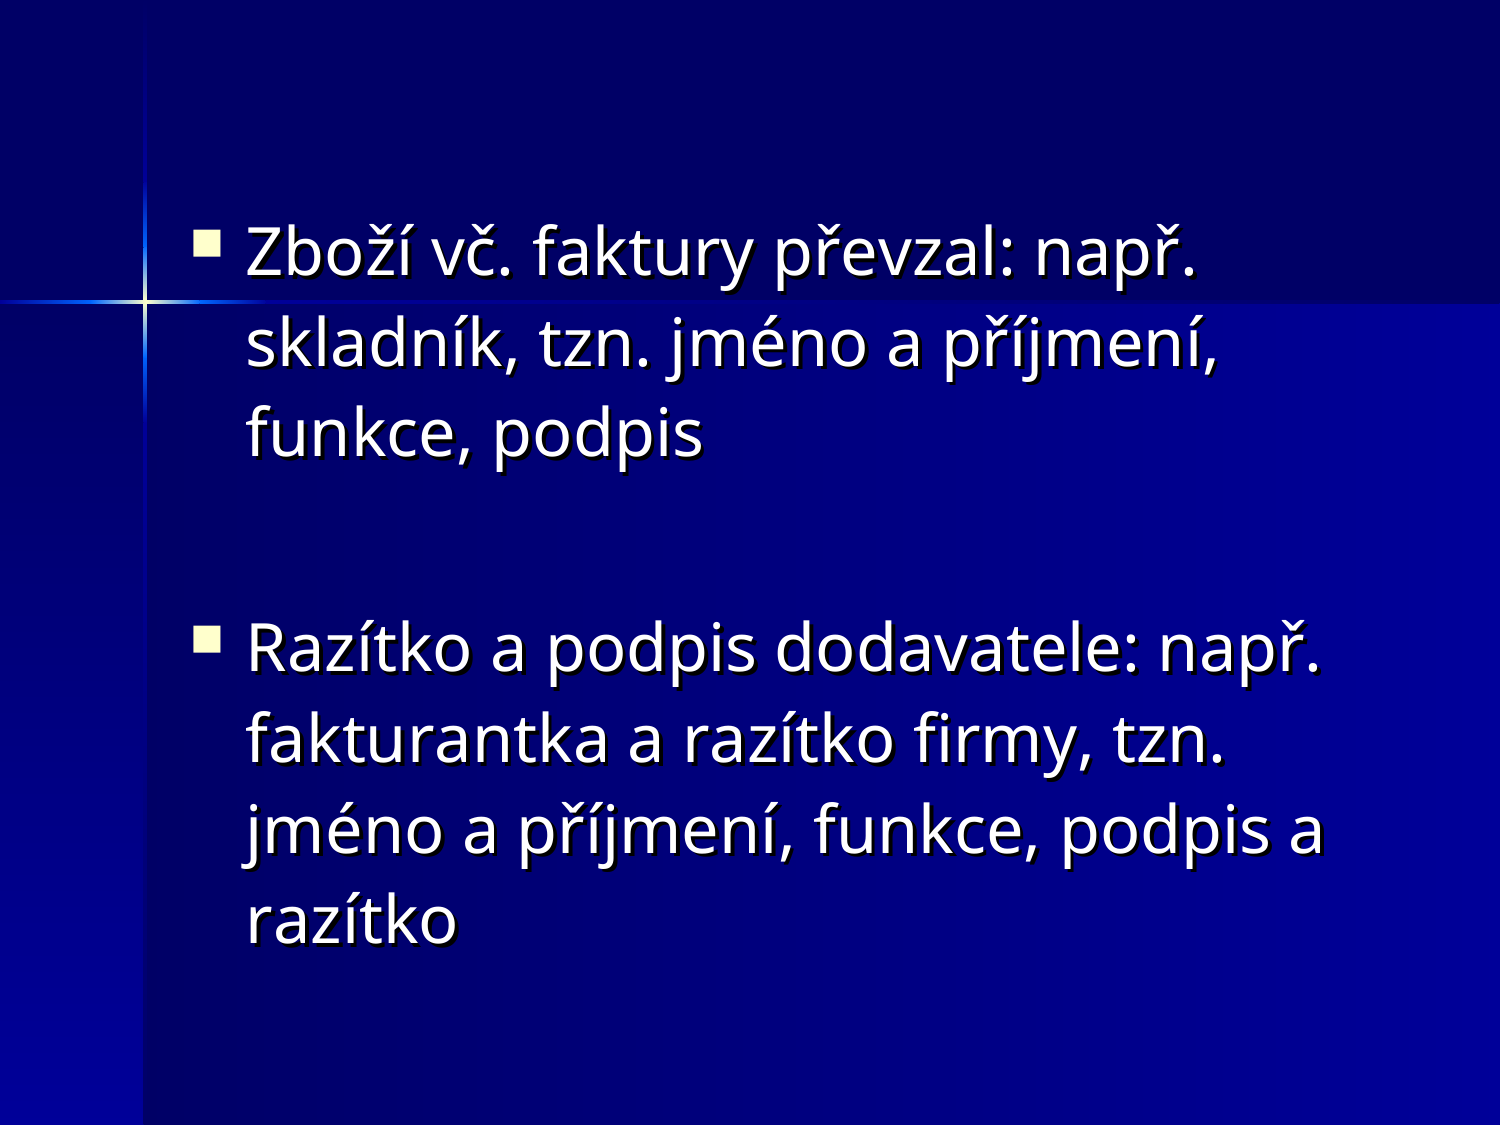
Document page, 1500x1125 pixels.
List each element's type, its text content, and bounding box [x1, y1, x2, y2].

list Zboží vč. faktury převzal: např. skladník, tzn. jméno a příjmení, funkce, podpis Razítko a podpis dodavatele: např. fakturantka a razítko firmy, tzn. jméno a příjmení, funkce, podpis a razítko [174, 196, 1413, 1001]
